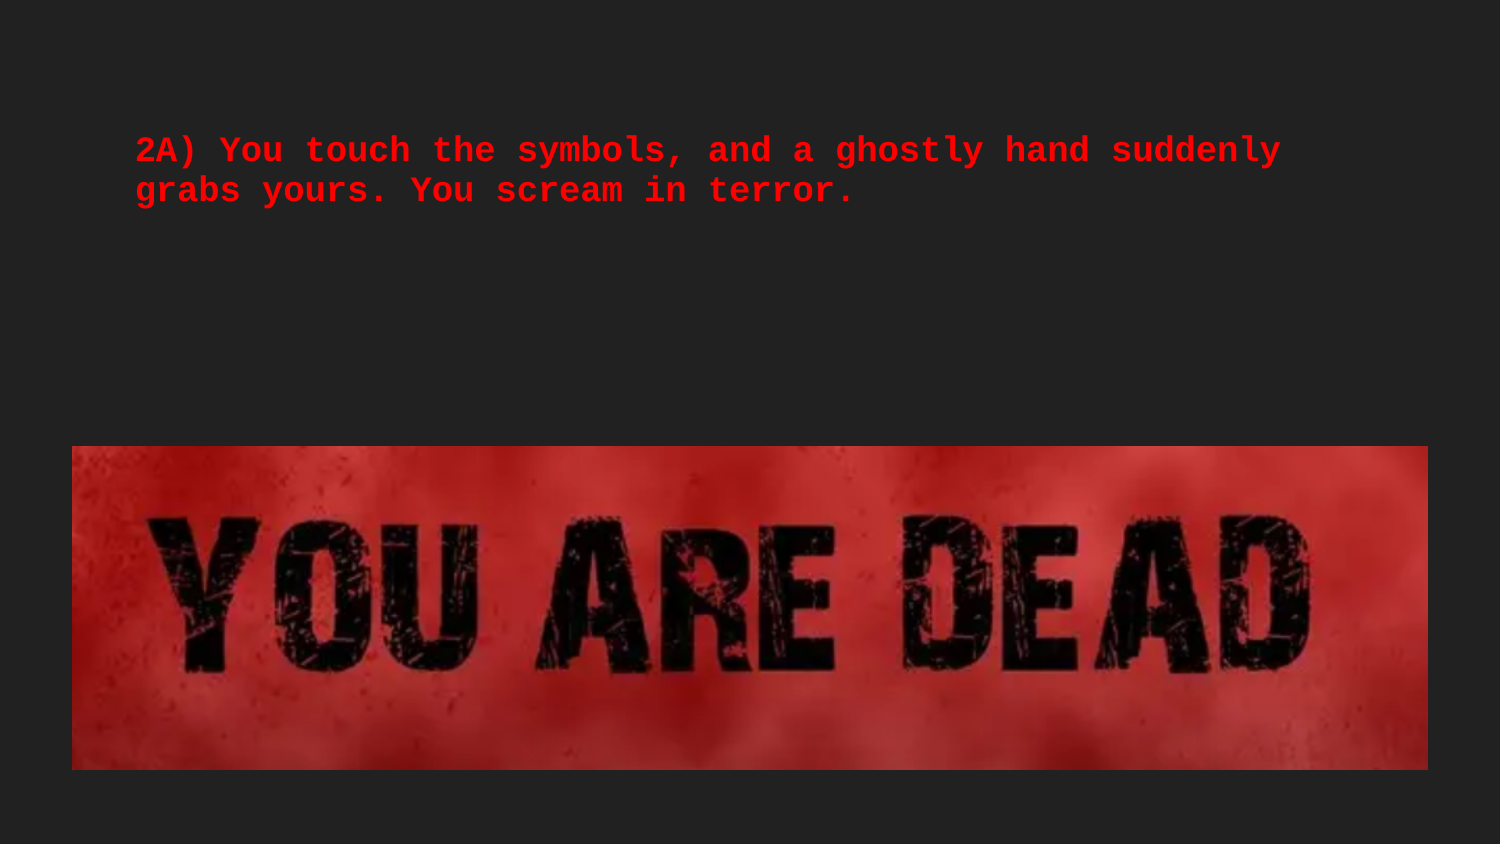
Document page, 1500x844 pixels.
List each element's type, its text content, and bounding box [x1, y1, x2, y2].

title 2A) You touch the symbols, and a ghostly hand suddenly grabs yours. You scream in terror. [119, 116, 1401, 391]
picture [72, 446, 1428, 770]
